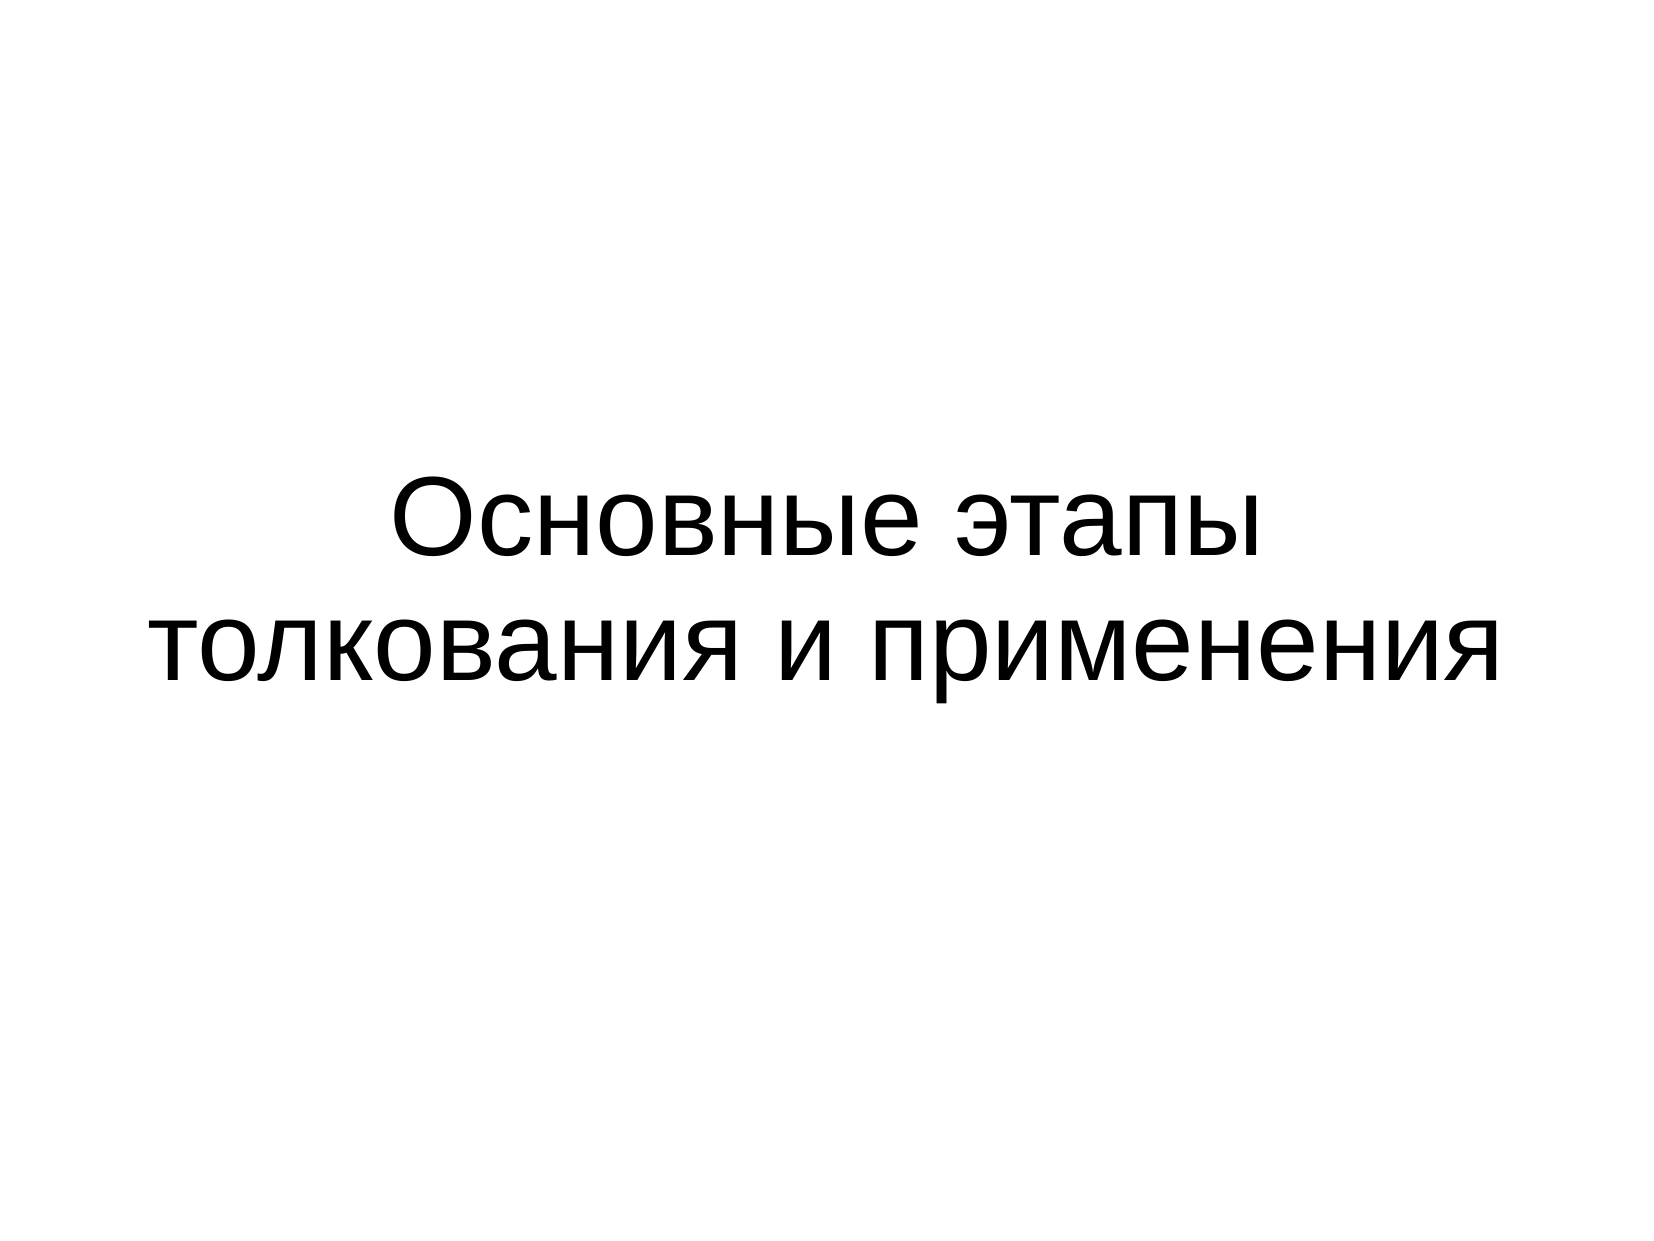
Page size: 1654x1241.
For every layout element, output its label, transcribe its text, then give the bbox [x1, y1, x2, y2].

subtitle Основные этапы толкования и применения [82, 49, 1571, 1109]
